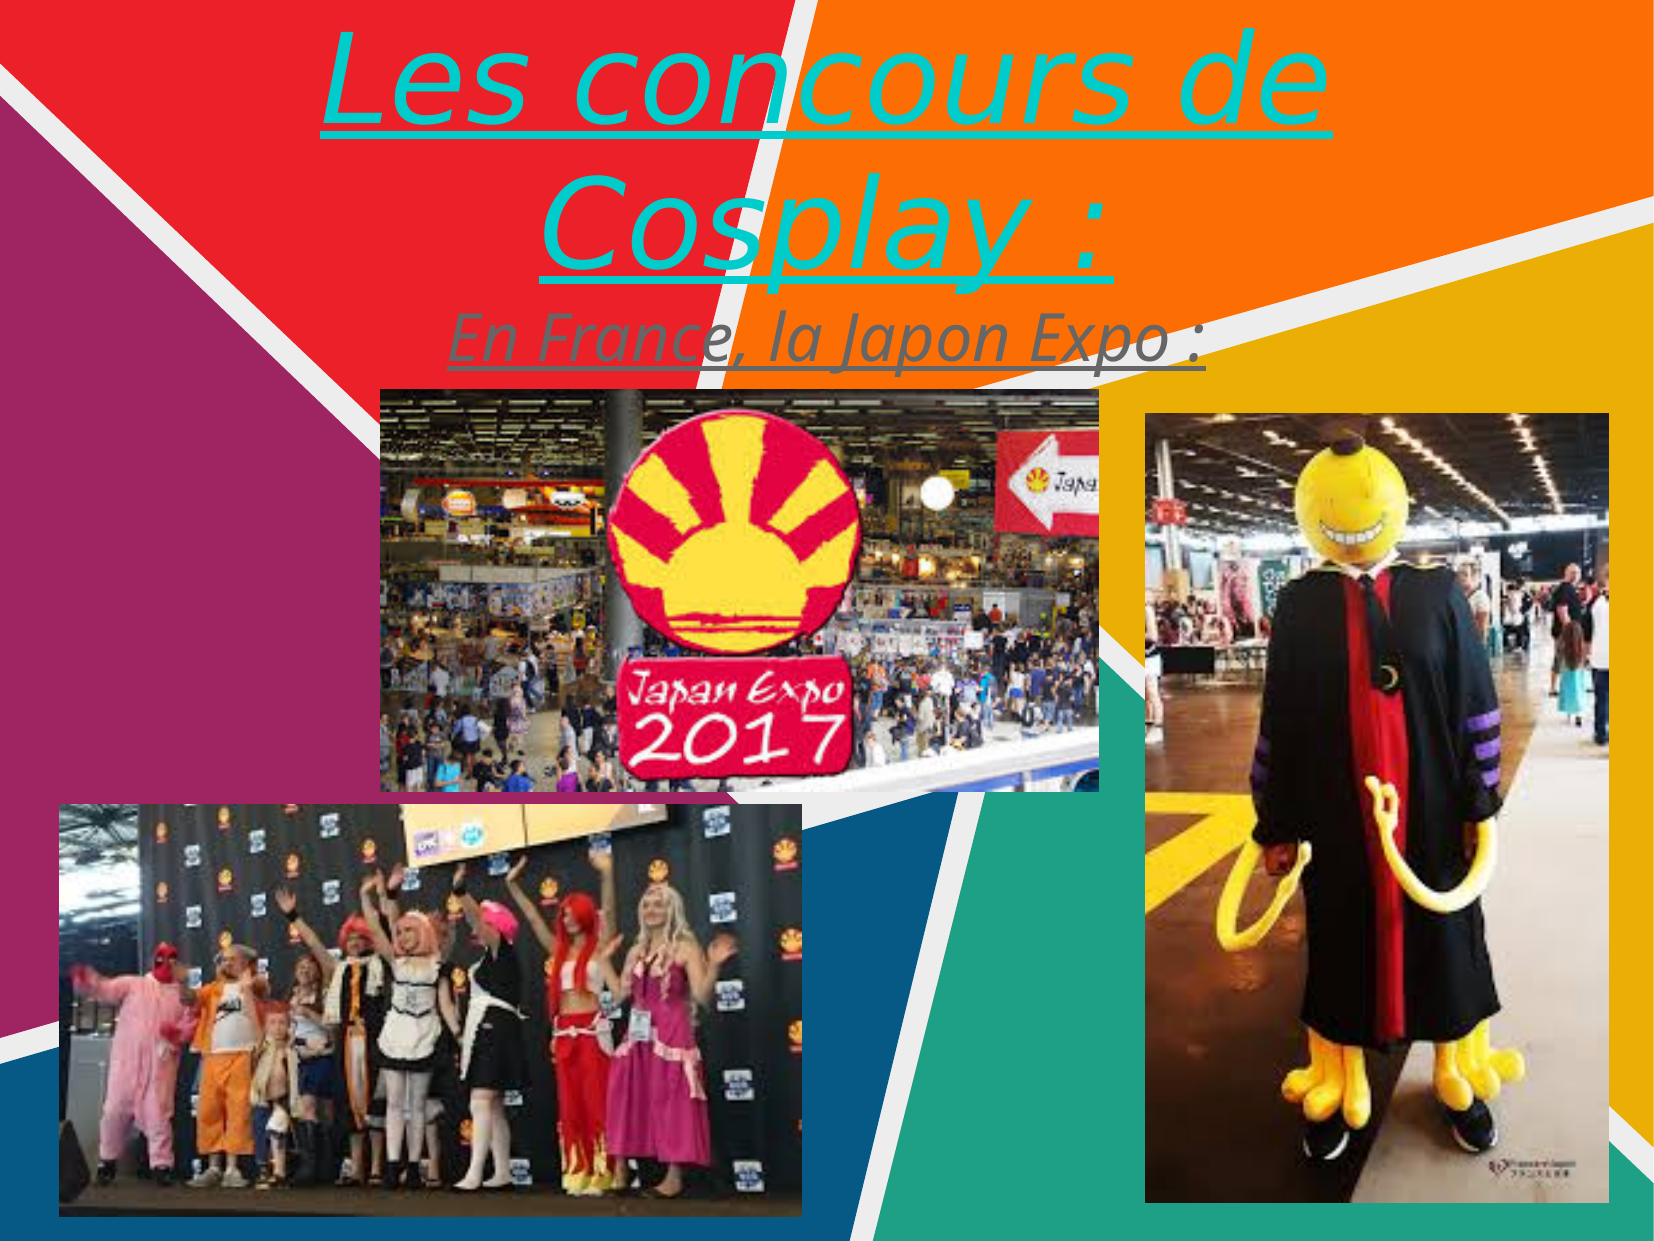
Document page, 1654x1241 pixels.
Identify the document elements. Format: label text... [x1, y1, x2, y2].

title Les concours de Cosplay : [82, 7, 1571, 290]
picture [380, 389, 1099, 792]
picture [59, 804, 802, 1217]
picture [1145, 413, 1609, 1203]
list En France, la Japon Expo : [82, 290, 1571, 1010]
